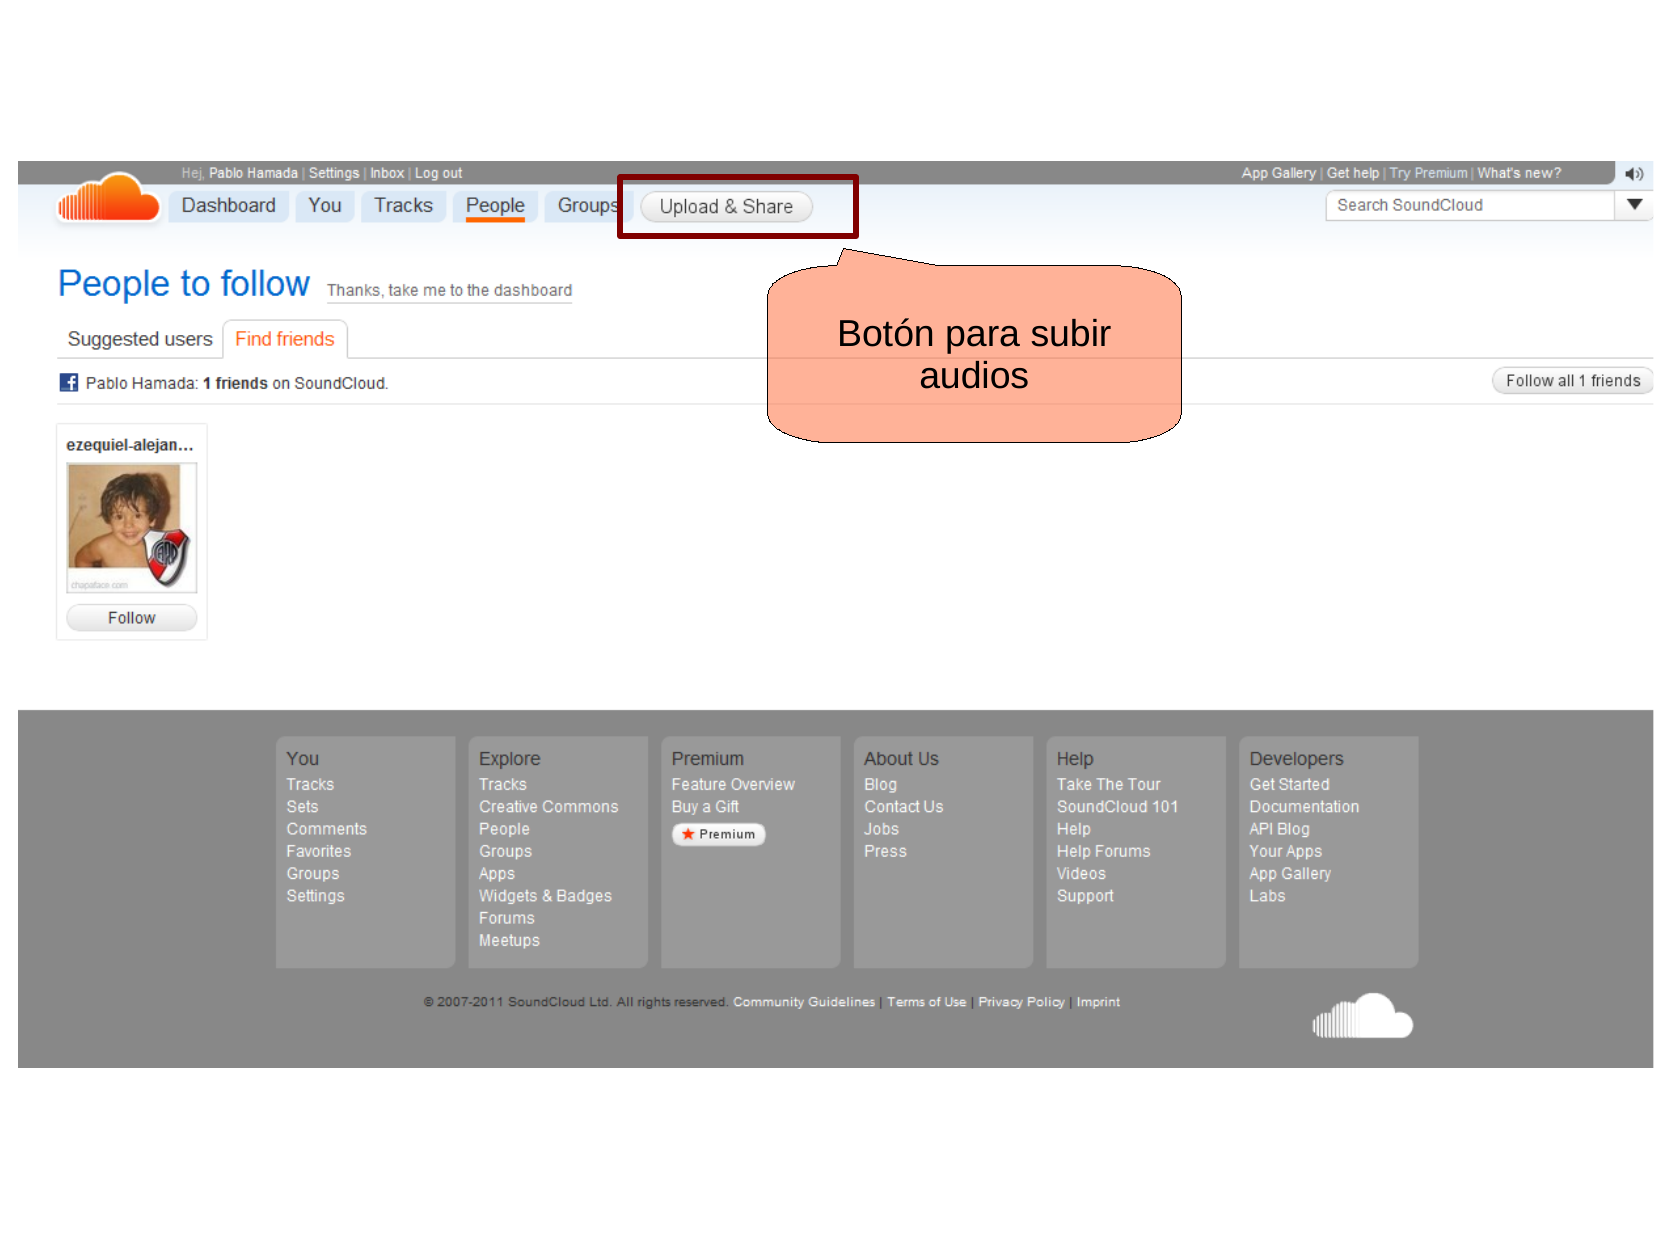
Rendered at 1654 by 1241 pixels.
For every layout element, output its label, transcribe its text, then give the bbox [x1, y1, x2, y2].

text_box Botón para subir audios [767, 248, 1182, 443]
picture [18, 161, 1654, 1068]
